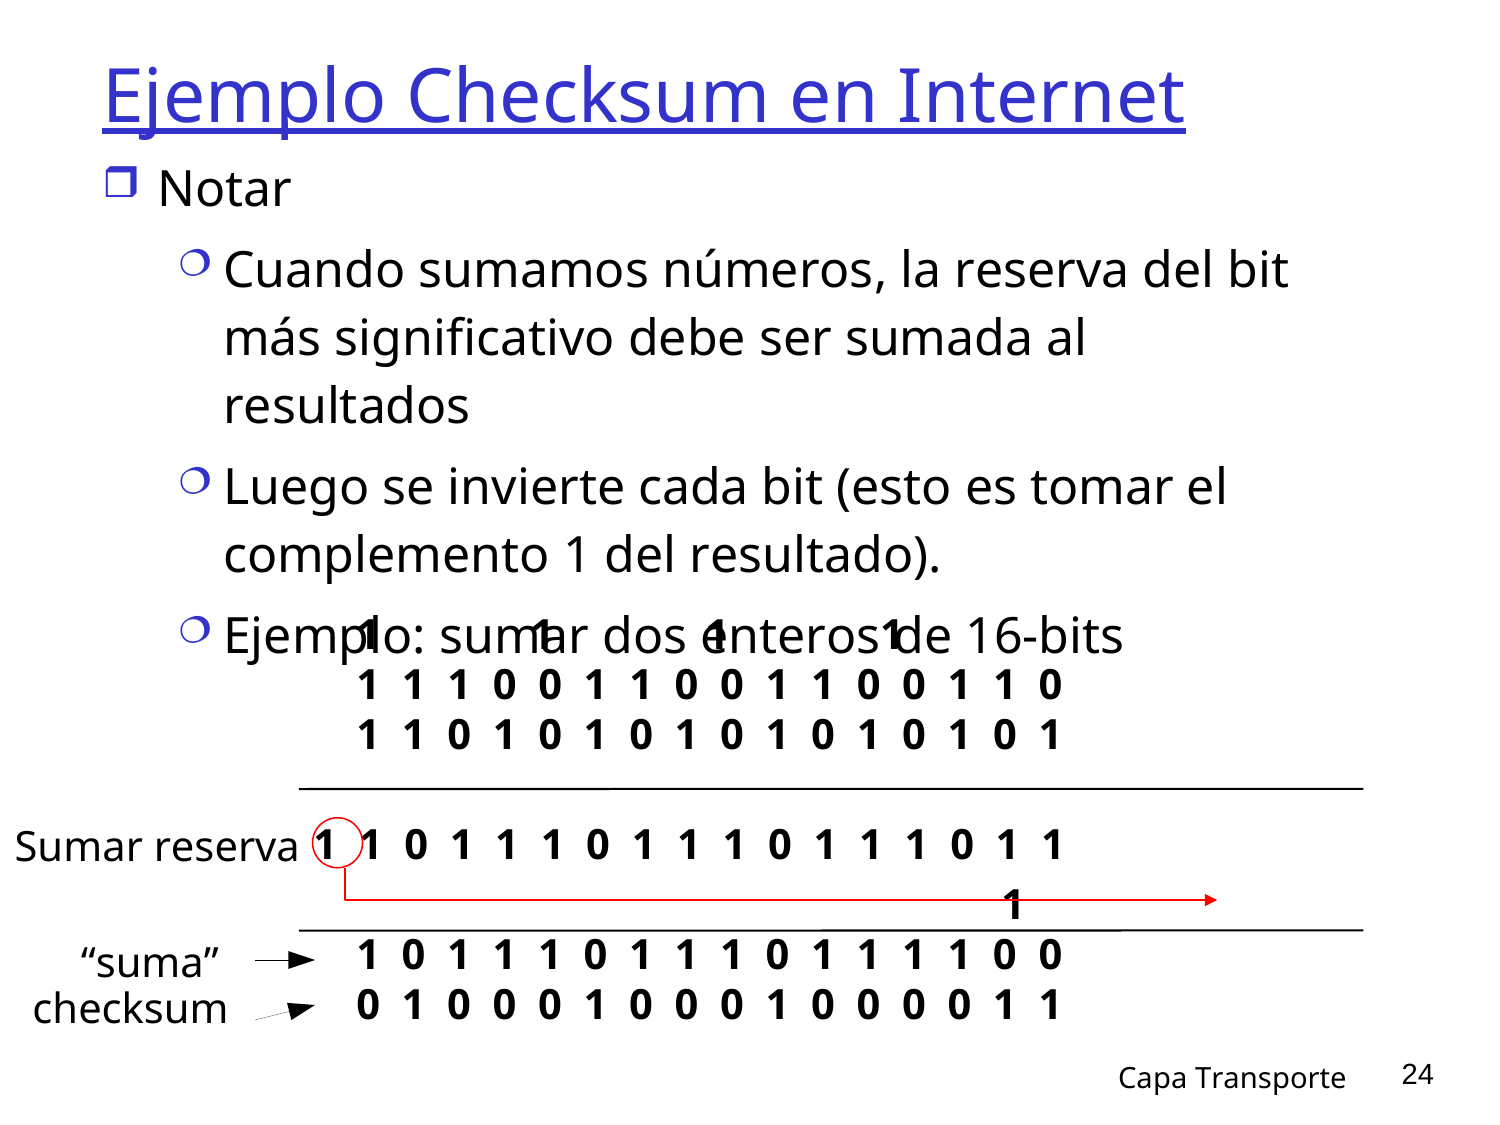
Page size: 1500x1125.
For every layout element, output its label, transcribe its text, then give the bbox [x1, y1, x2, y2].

text_box “suma” [148, 957, 159, 973]
text_box checksum [17, 973, 244, 1040]
title Ejemplo Checksum en Internet [87, 35, 1463, 152]
text_box “suma” [162, 957, 173, 973]
text_box “suma” [66, 927, 234, 973]
list Notar Cuando sumamos números, la reserva del bit más significativo debe ser sumada al resultados Luego se invierte cada bit (esto es tomar el complemento 1 del resultado). Ejemplo: sumar dos enteros de 16-bits [87, 145, 1363, 637]
text_box Sumar reserva [0, 812, 316, 878]
text_box 1 1 1 1 1 1 1 0 0 1 1 0 0 1 1 0 0 1 1 0 1 1 0 1 0 1 0 1 0 1 0 1 0 1 0 1 1 1 0 1 1 1 0 1 1 1 0 1 1 1 0 1 1 1 1 0 1 1 1 0 1 1 1 0 1 1 1 1 0 0 0 1 0 0 0 1 0 0 0 1 0 0 0 0 1 1 [277, 599, 1328, 1036]
